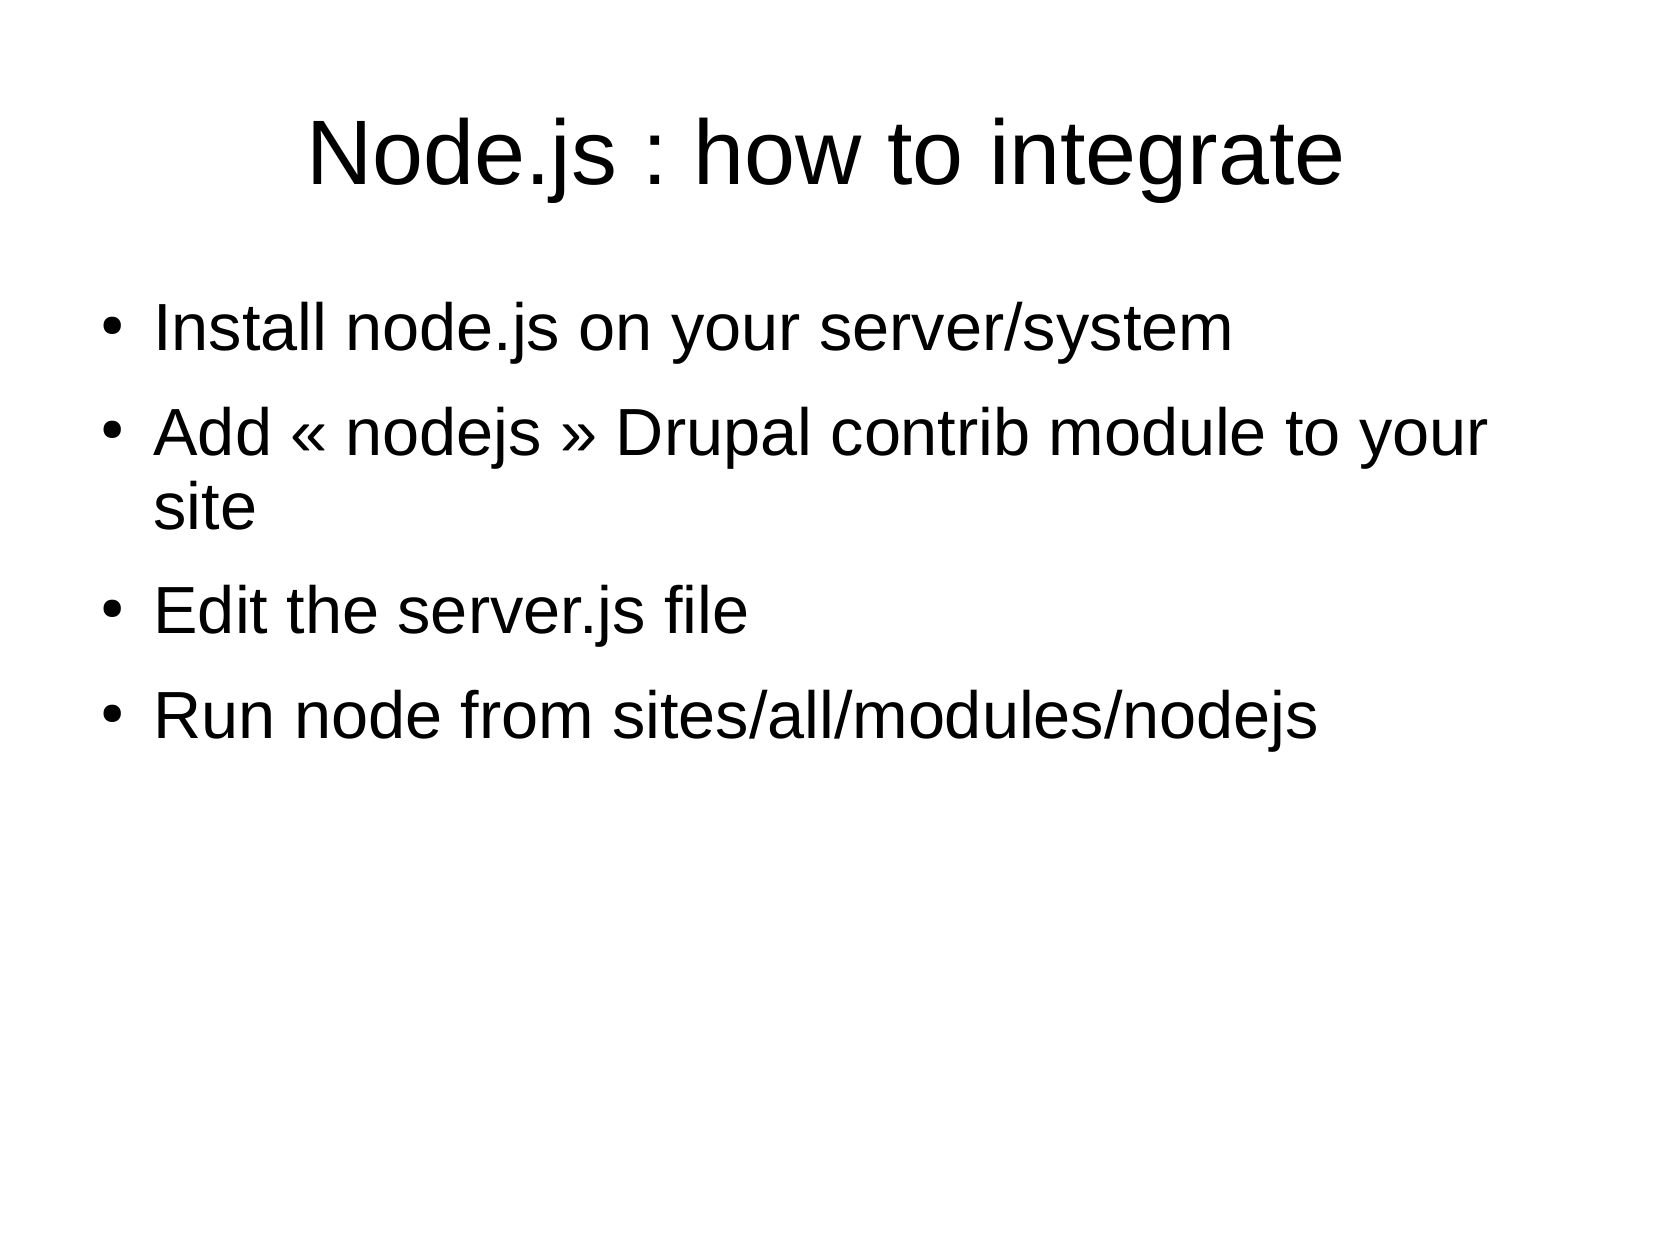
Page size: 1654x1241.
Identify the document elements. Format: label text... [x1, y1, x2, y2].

list Install node.js on your server/system Add « nodejs » Drupal contrib module to your site Edit the server.js file Run node from sites/all/modules/nodejs [82, 290, 1538, 1010]
title Node.js : how to integrate [82, 49, 1571, 257]
